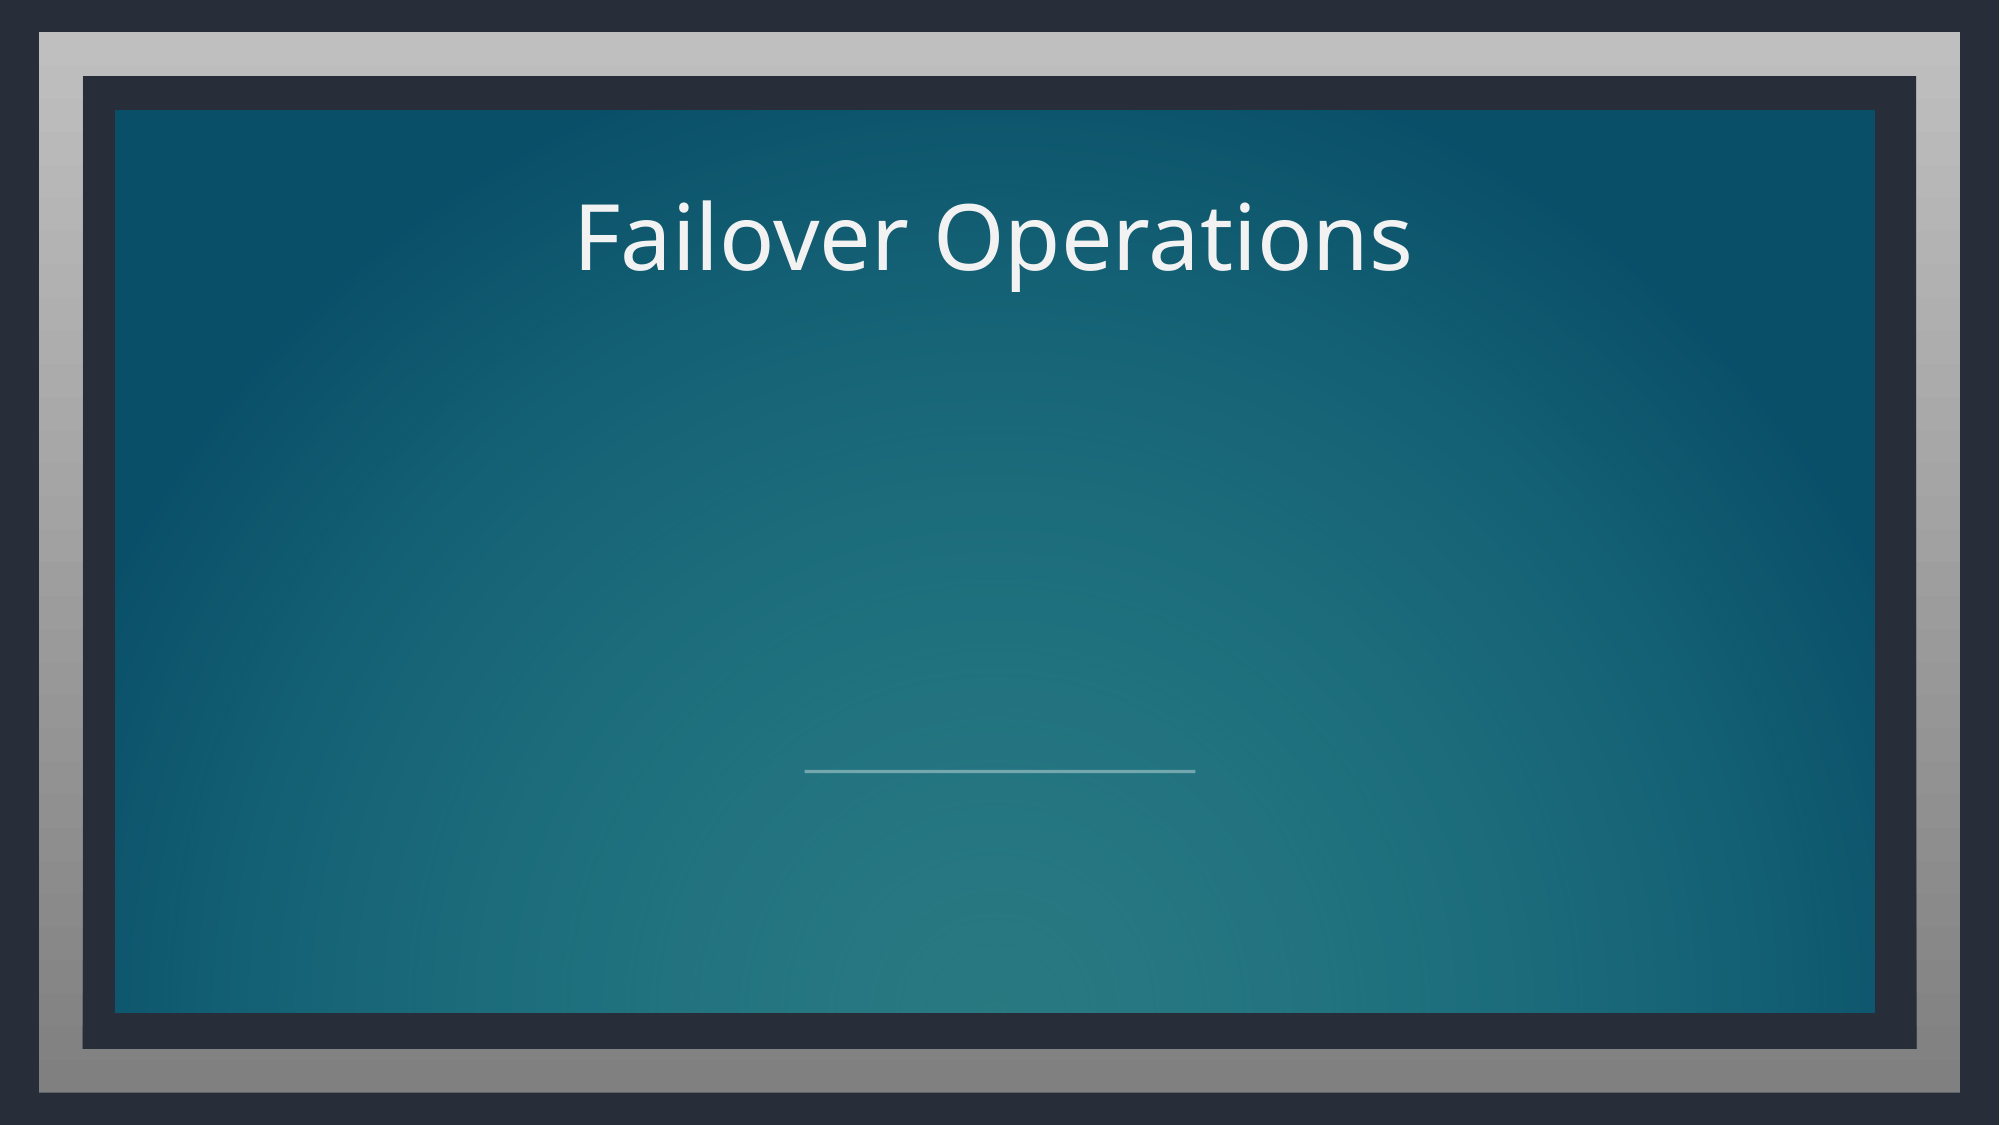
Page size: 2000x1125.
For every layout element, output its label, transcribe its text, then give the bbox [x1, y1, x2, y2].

text_box Failover Operations [149, 171, 1838, 296]
text_box Setup R/W Federated Node [804, 769, 1196, 774]
text_box [38, 32, 1961, 1093]
